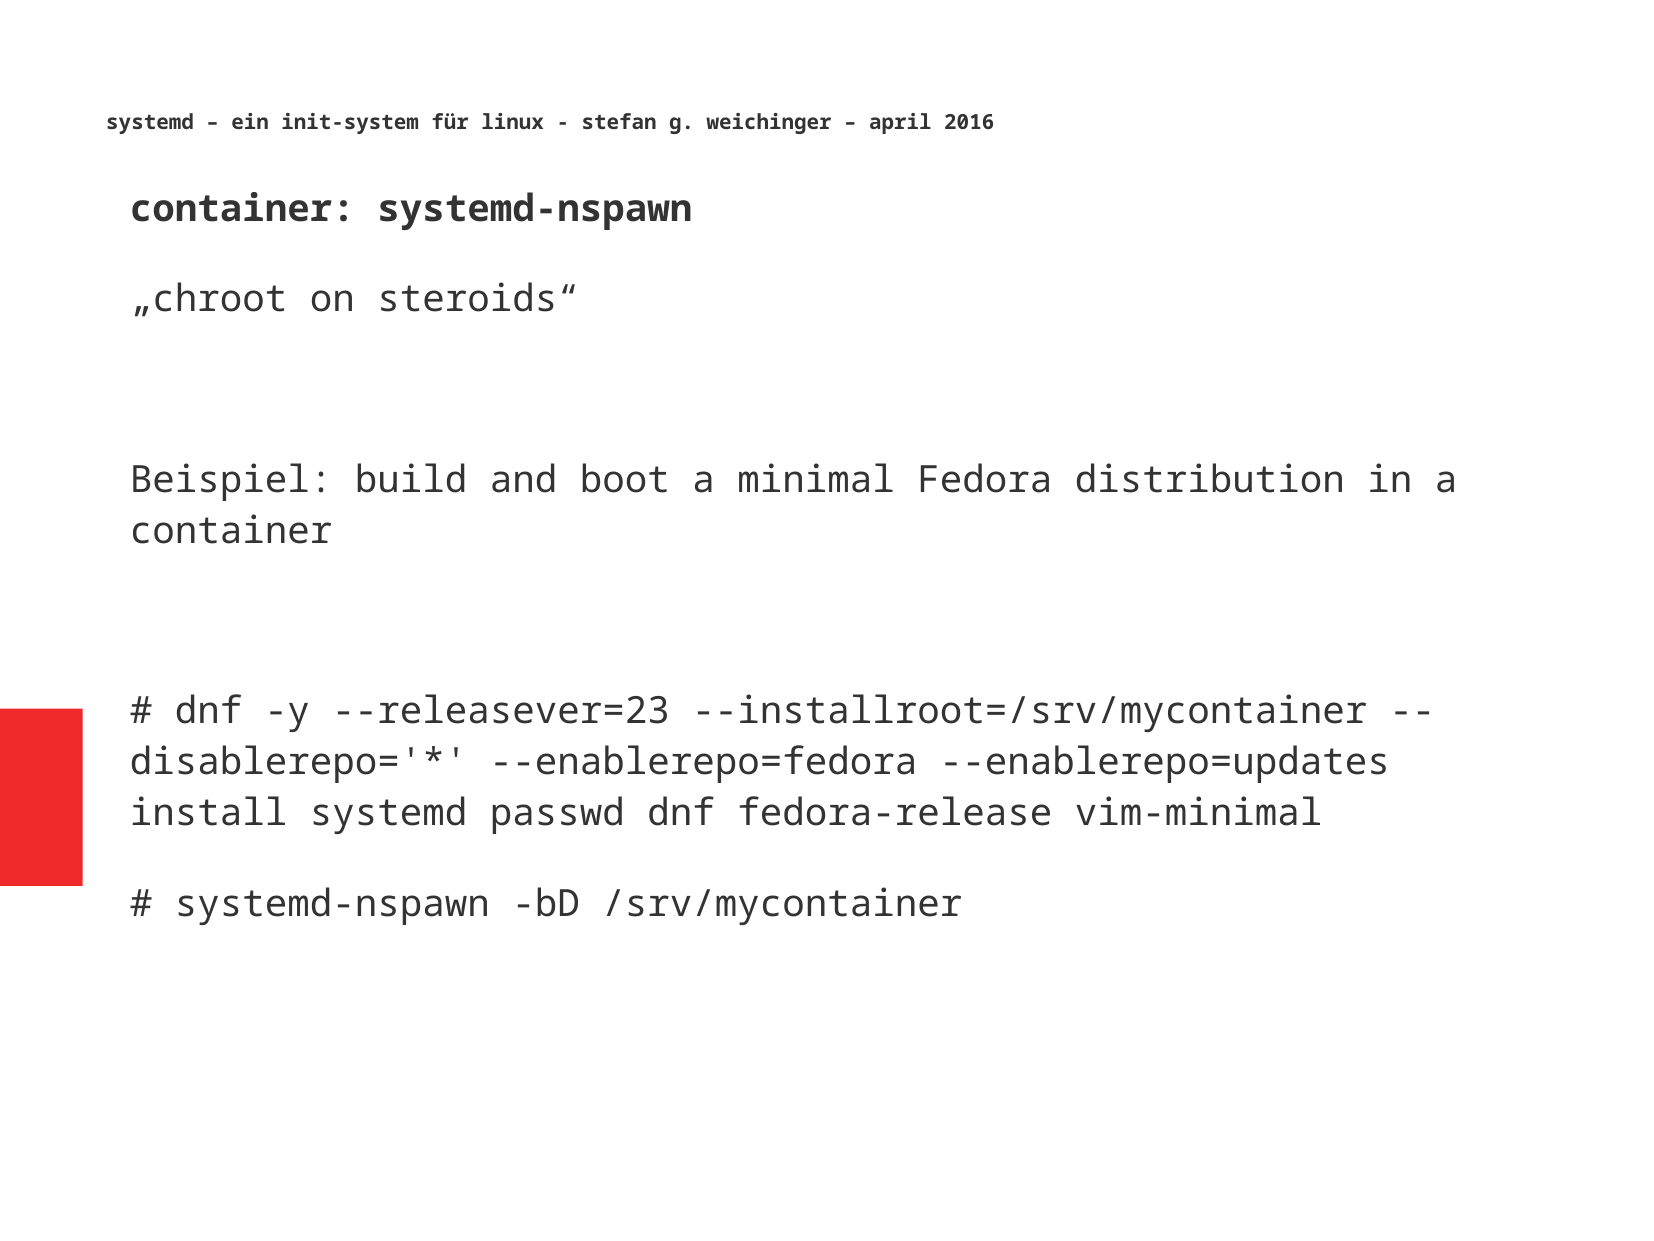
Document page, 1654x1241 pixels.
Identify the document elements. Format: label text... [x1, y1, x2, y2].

list container: systemd-nspawn „chroot on steroids“ Beispiel: build and boot a minimal Fedora distribution in a container # dnf -y --releasever=23 --installroot=/srv/mycontainer --disablerepo='*' --enablerepo=fedora --enablerepo=updates install systemd passwd dnf fedora-release vim-minimal # systemd-nspawn -bD /srv/mycontainer [129, 181, 1536, 1111]
title systemd – ein init-system für linux - stefan g. weichinger – april 2016 [106, 59, 1512, 184]
